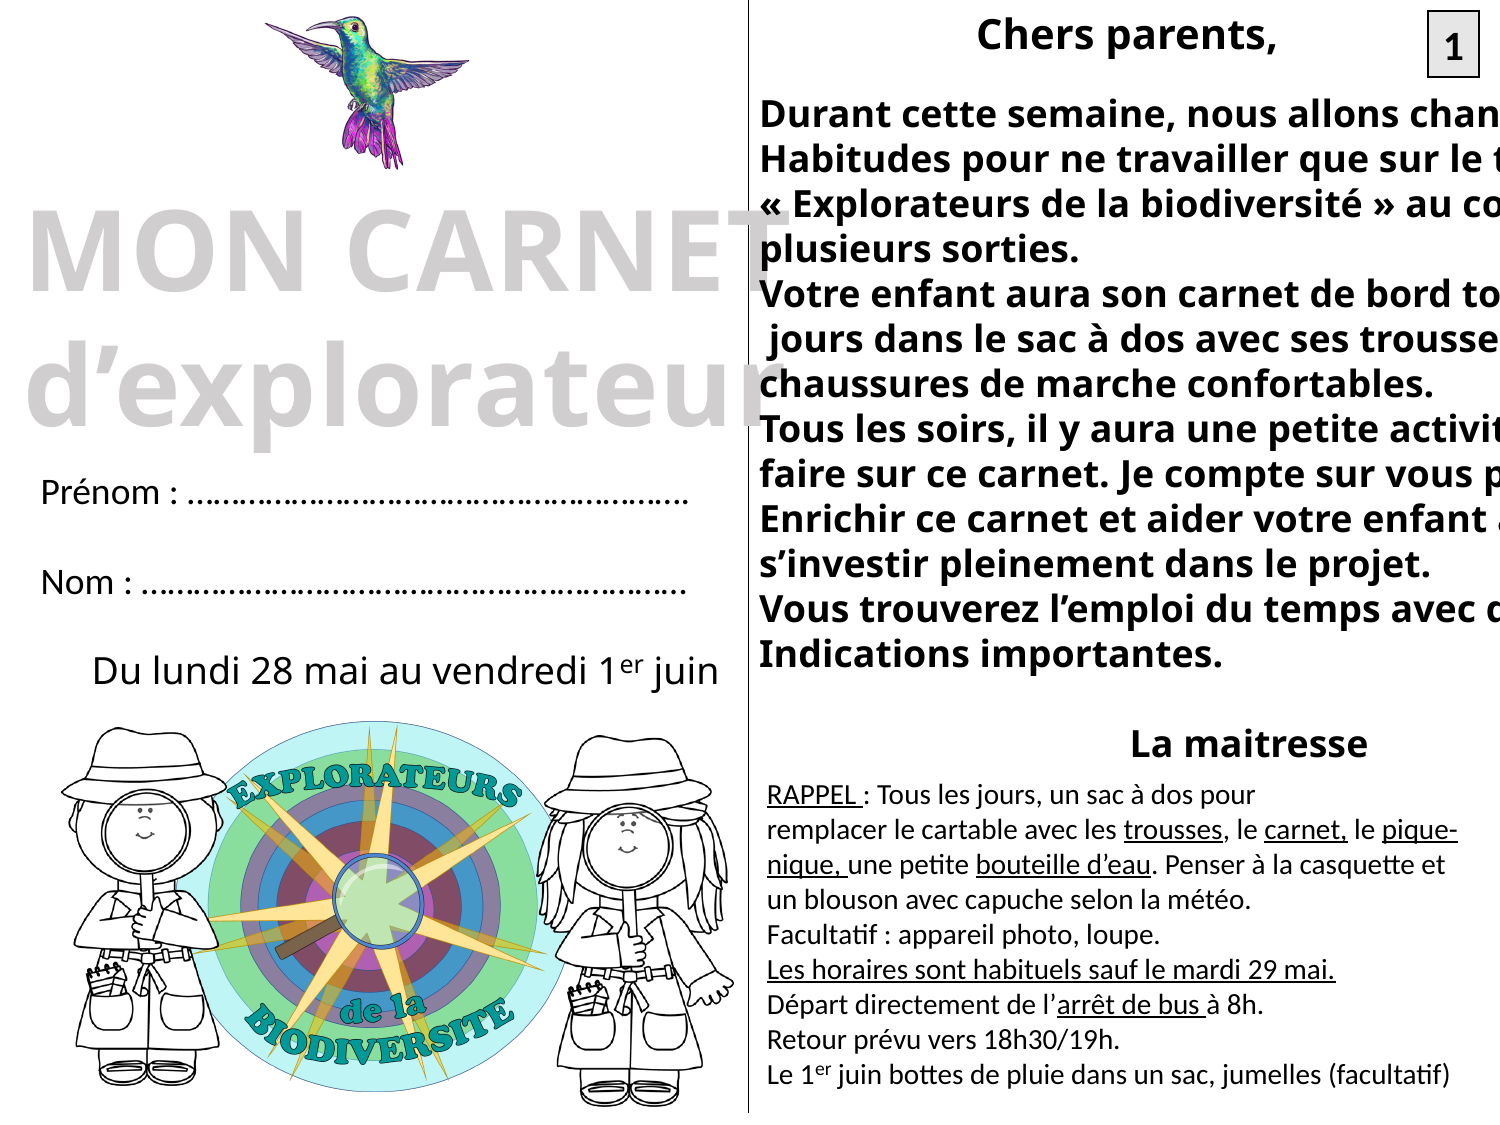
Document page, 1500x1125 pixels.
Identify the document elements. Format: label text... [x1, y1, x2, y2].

picture [260, 9, 474, 175]
text_box 1 [1428, 11, 1479, 77]
text_box RAPPEL : Tous les jours, un sac à dos pour remplacer le cartable avec les trousses, le carnet, le pique-nique, une petite bouteille d’eau. Penser à la casquette et un blouson avec capuche selon la météo. Facultatif : appareil photo, loupe. Les horaires sont habituels sauf le mardi 29 mai. Départ directement de l’arrêt de bus à 8h. Retour prévu vers 18h30/19h. Le 1er juin bottes de pluie dans un sac, jumelles (facultatif) [752, 768, 1480, 1098]
picture [61, 721, 734, 1107]
text_box Prénom : …………………………………………………. Nom : ……………………………………………………… Du lundi 28 mai au vendredi 1er juin [26, 460, 735, 700]
text_box MON CARNET d’explorateur [9, 172, 744, 457]
text_box Chers parents, [961, 0, 1293, 65]
text_box Durant cette semaine, nous allons changer nos Habitudes pour ne travailler que sur le thème : « Explorateurs de la biodiversité » au cours de plusieurs sorties. Votre enfant aura son carnet de bord tous les jours dans le sac à dos avec ses trousses, des chaussures de marche confortables. Tous les soirs, il y aura une petite activité à faire sur ce carnet. Je compte sur vous pour Enrichir ce carnet et aider votre enfant à s’investir pleinement dans le projet. Vous trouverez l’emploi du temps avec des Indications importantes. La maitresse [744, 83, 1500, 773]
